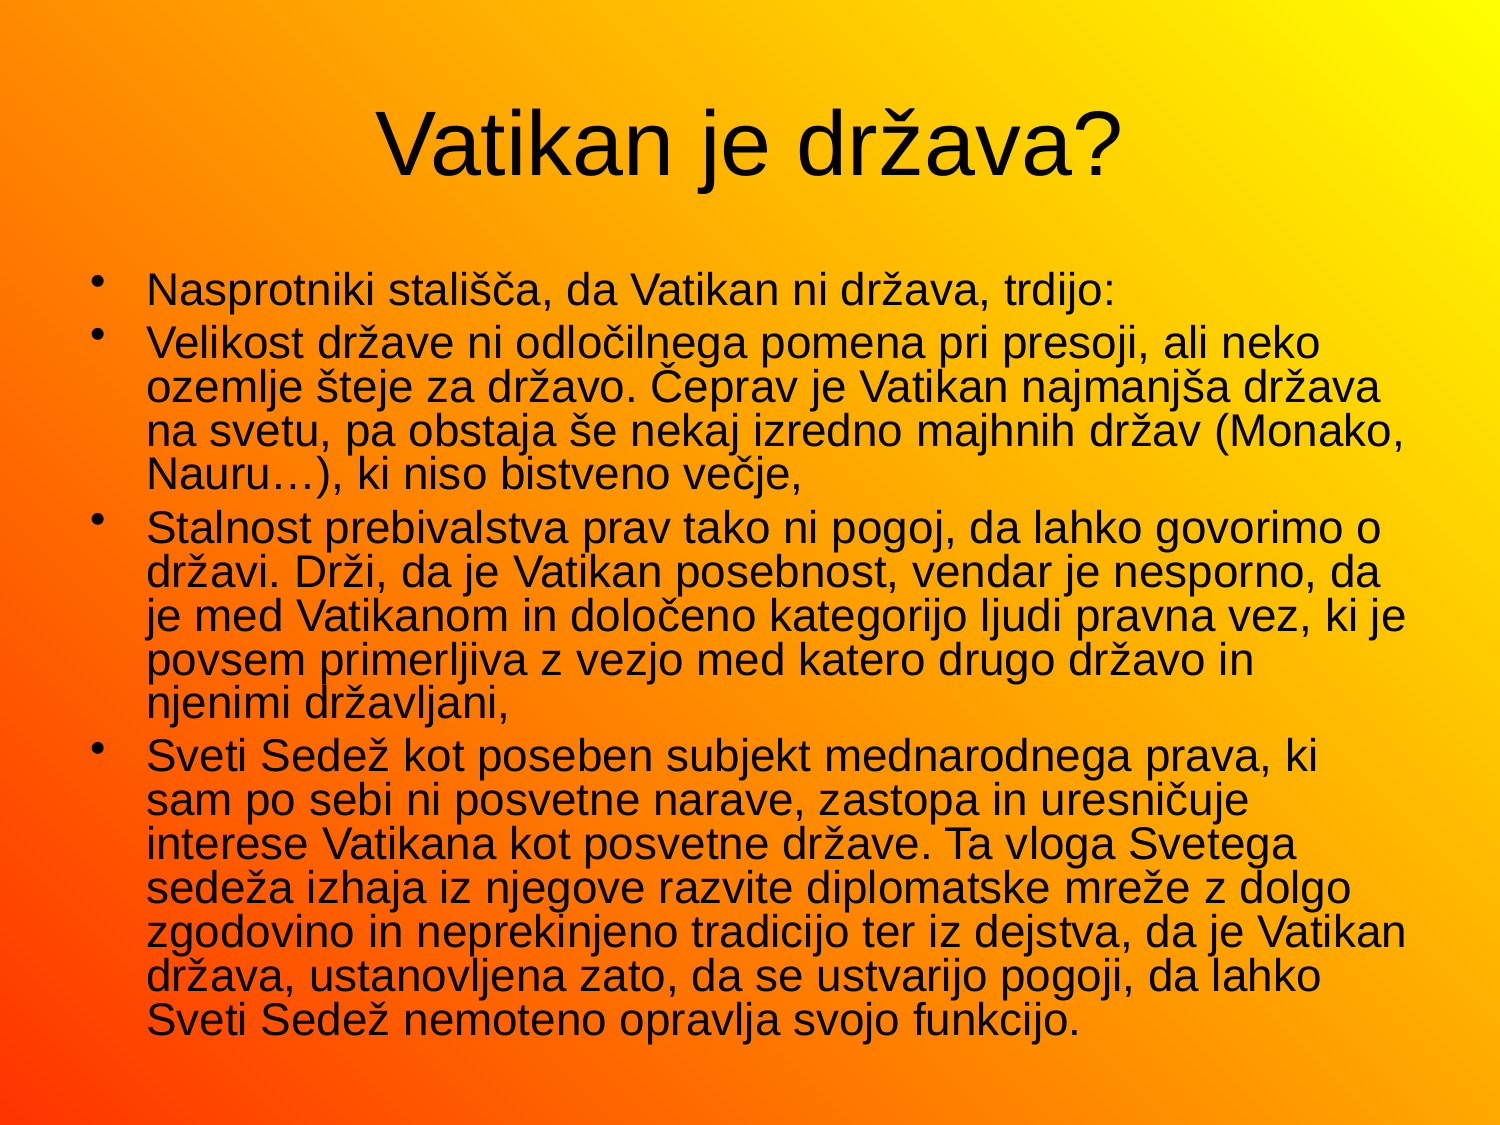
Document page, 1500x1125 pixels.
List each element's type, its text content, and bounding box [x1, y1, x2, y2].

title Vatikan je država? [75, 45, 1425, 233]
list Nasprotniki stališča, da Vatikan ni država, trdijo: Velikost države ni odločilnega pomena pri presoji, ali neko ozemlje šteje za državo. Čeprav je Vatikan najmanjša država na svetu, pa obstaja še nekaj izredno majhnih držav (Monako, Nauru…), ki niso bistveno večje, Stalnost prebivalstva prav tako ni pogoj, da lahko govorimo o državi. Drži, da je Vatikan posebnost, vendar je nesporno, da je med Vatikanom in določeno kategorijo ljudi pravna vez, ki je povsem primerljiva z vezjo med katero drugo državo in njenimi državljani, Sveti Sedež kot poseben subjekt mednarodnega prava, ki sam po sebi ni posvetne narave, zastopa in uresničuje interese Vatikana kot posvetne države. Ta vloga Svetega sedeža izhaja iz njegove razvite diplomatske mreže z dolgo zgodovino in neprekinjeno tradicijo ter iz dejstva, da je Vatikan država, ustanovljena zato, da se ustvarijo pogoji, da lahko Sveti Sedež nemoteno opravlja svojo funkcijo. [75, 262, 1425, 1005]
